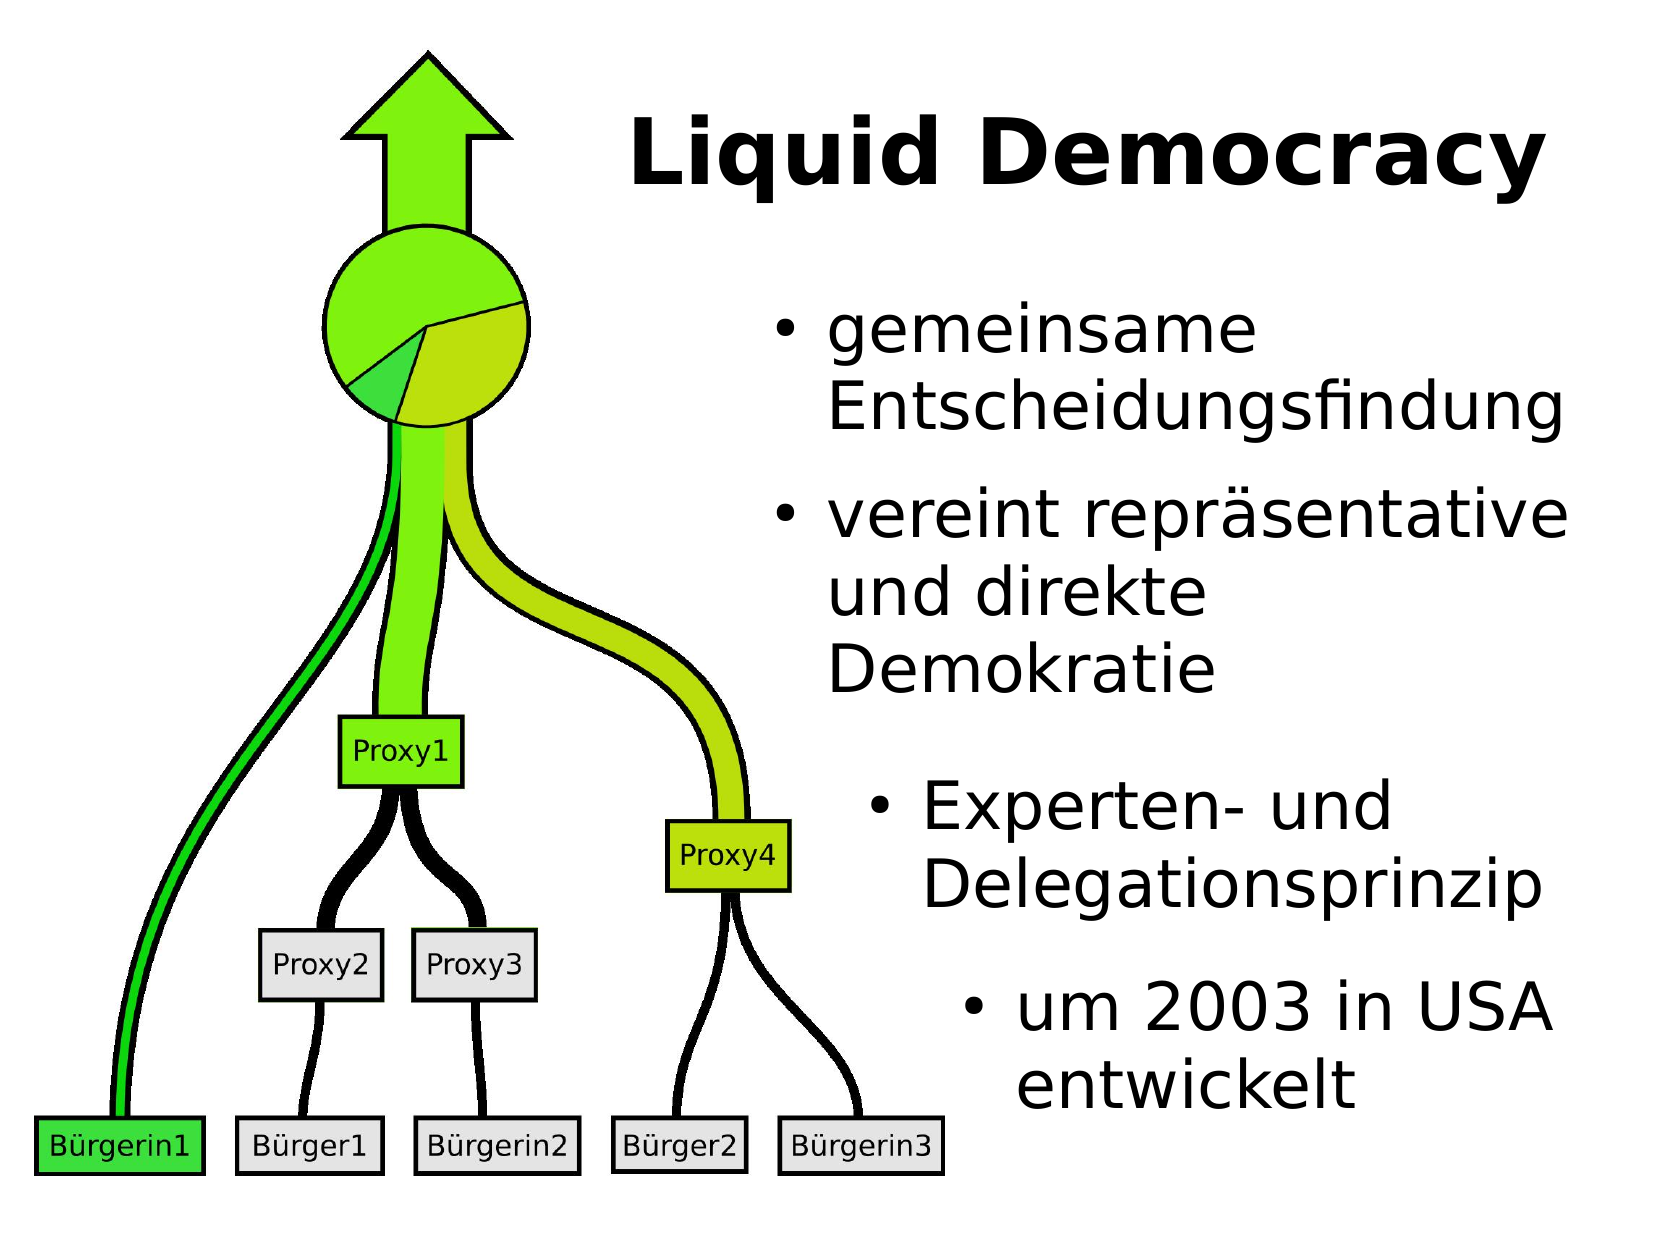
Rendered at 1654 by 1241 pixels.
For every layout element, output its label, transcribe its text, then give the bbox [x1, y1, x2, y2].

list Experten- und Delegationsprinzip [850, 767, 1654, 957]
picture [34, 41, 945, 1176]
list gemeinsame Entscheidungsfindung vereint repräsentative und direkte Demokratie [755, 290, 1572, 733]
title Liquid Democracy [625, 49, 1571, 257]
list um 2003 in USA entwickelt [944, 968, 1607, 1158]
